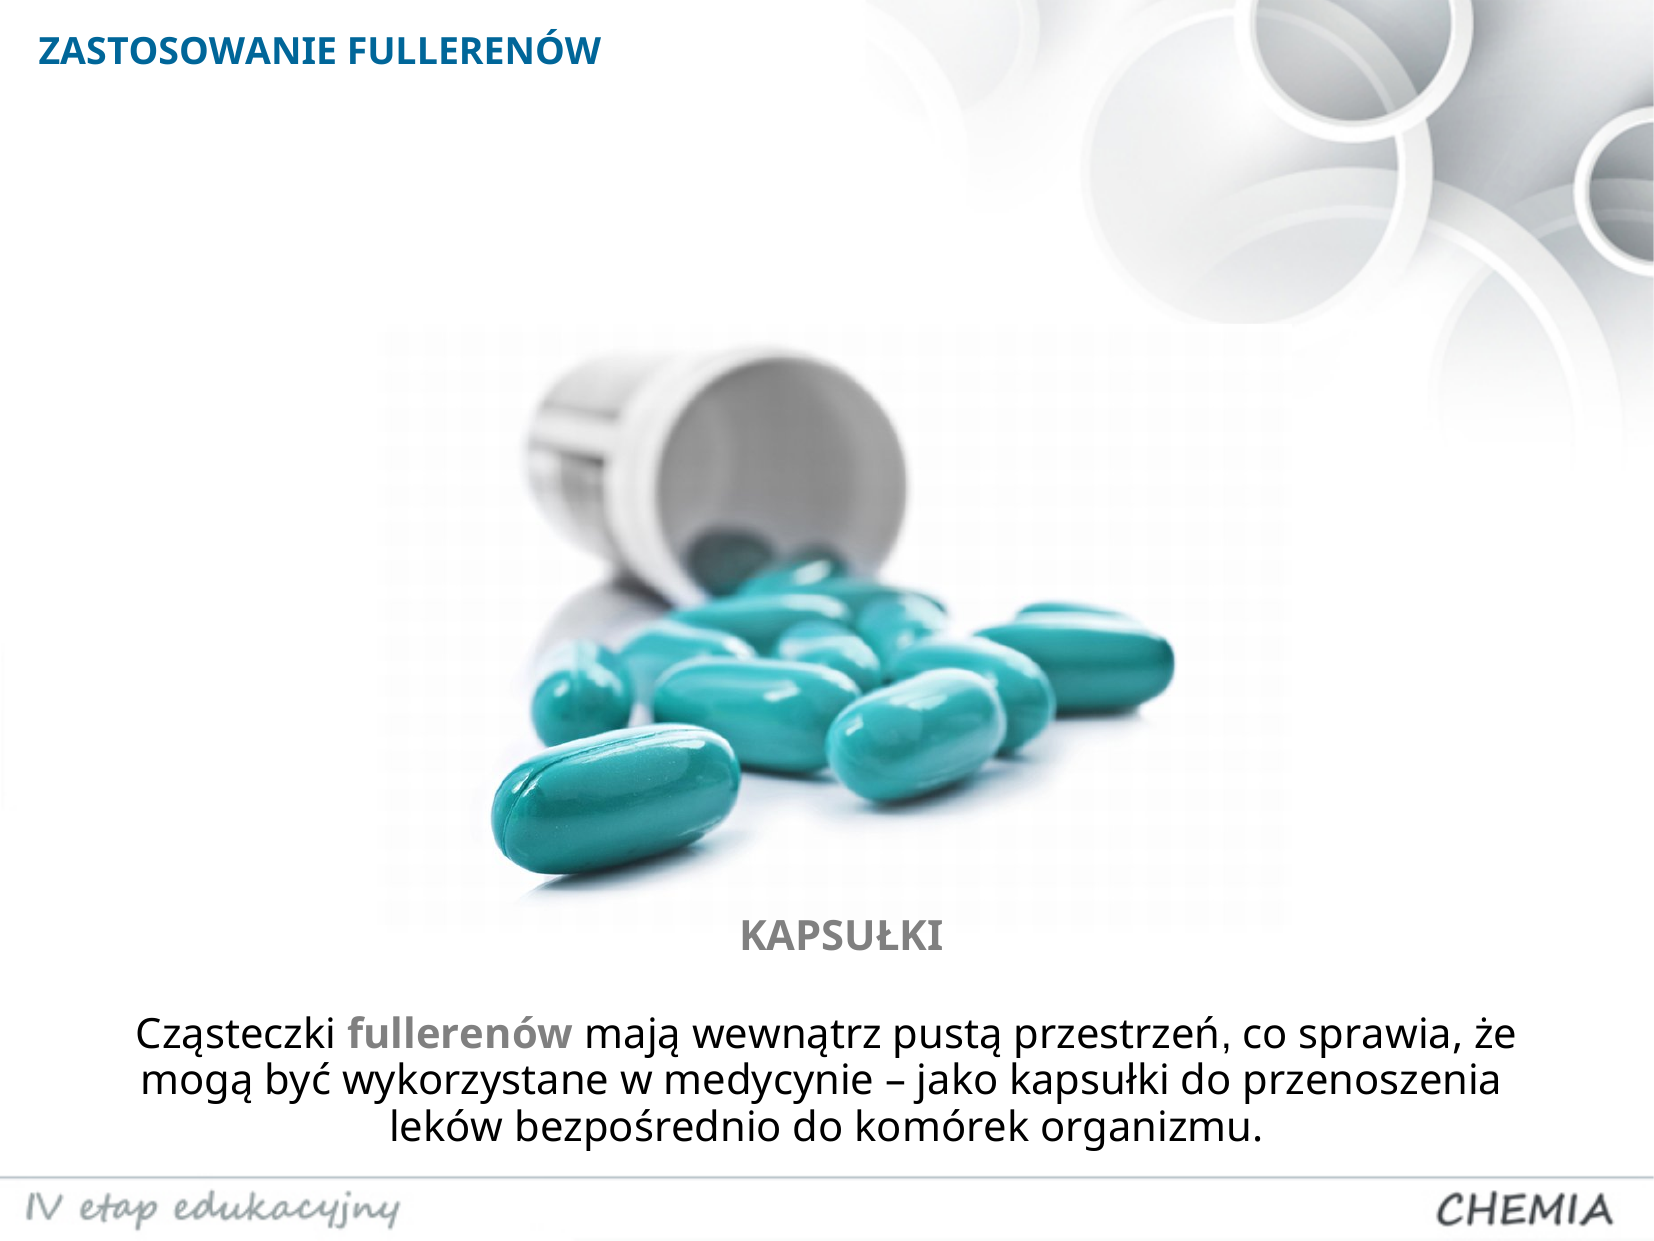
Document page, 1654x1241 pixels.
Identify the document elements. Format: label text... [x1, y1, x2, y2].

picture [0, 0, 1654, 1241]
text_box Cząsteczki fullerenów mają wewnątrz pustą przestrzeń, co sprawia, że mogą być wykorzystane w medycynie – jako kapsułki do przenoszenia leków bezpośrednio do komórek organizmu. [88, 1003, 1565, 1159]
text_box ZASTOSOWANIE FULLERENÓW [23, 23, 1276, 81]
text_box KAPSUŁKI [236, 856, 1447, 965]
